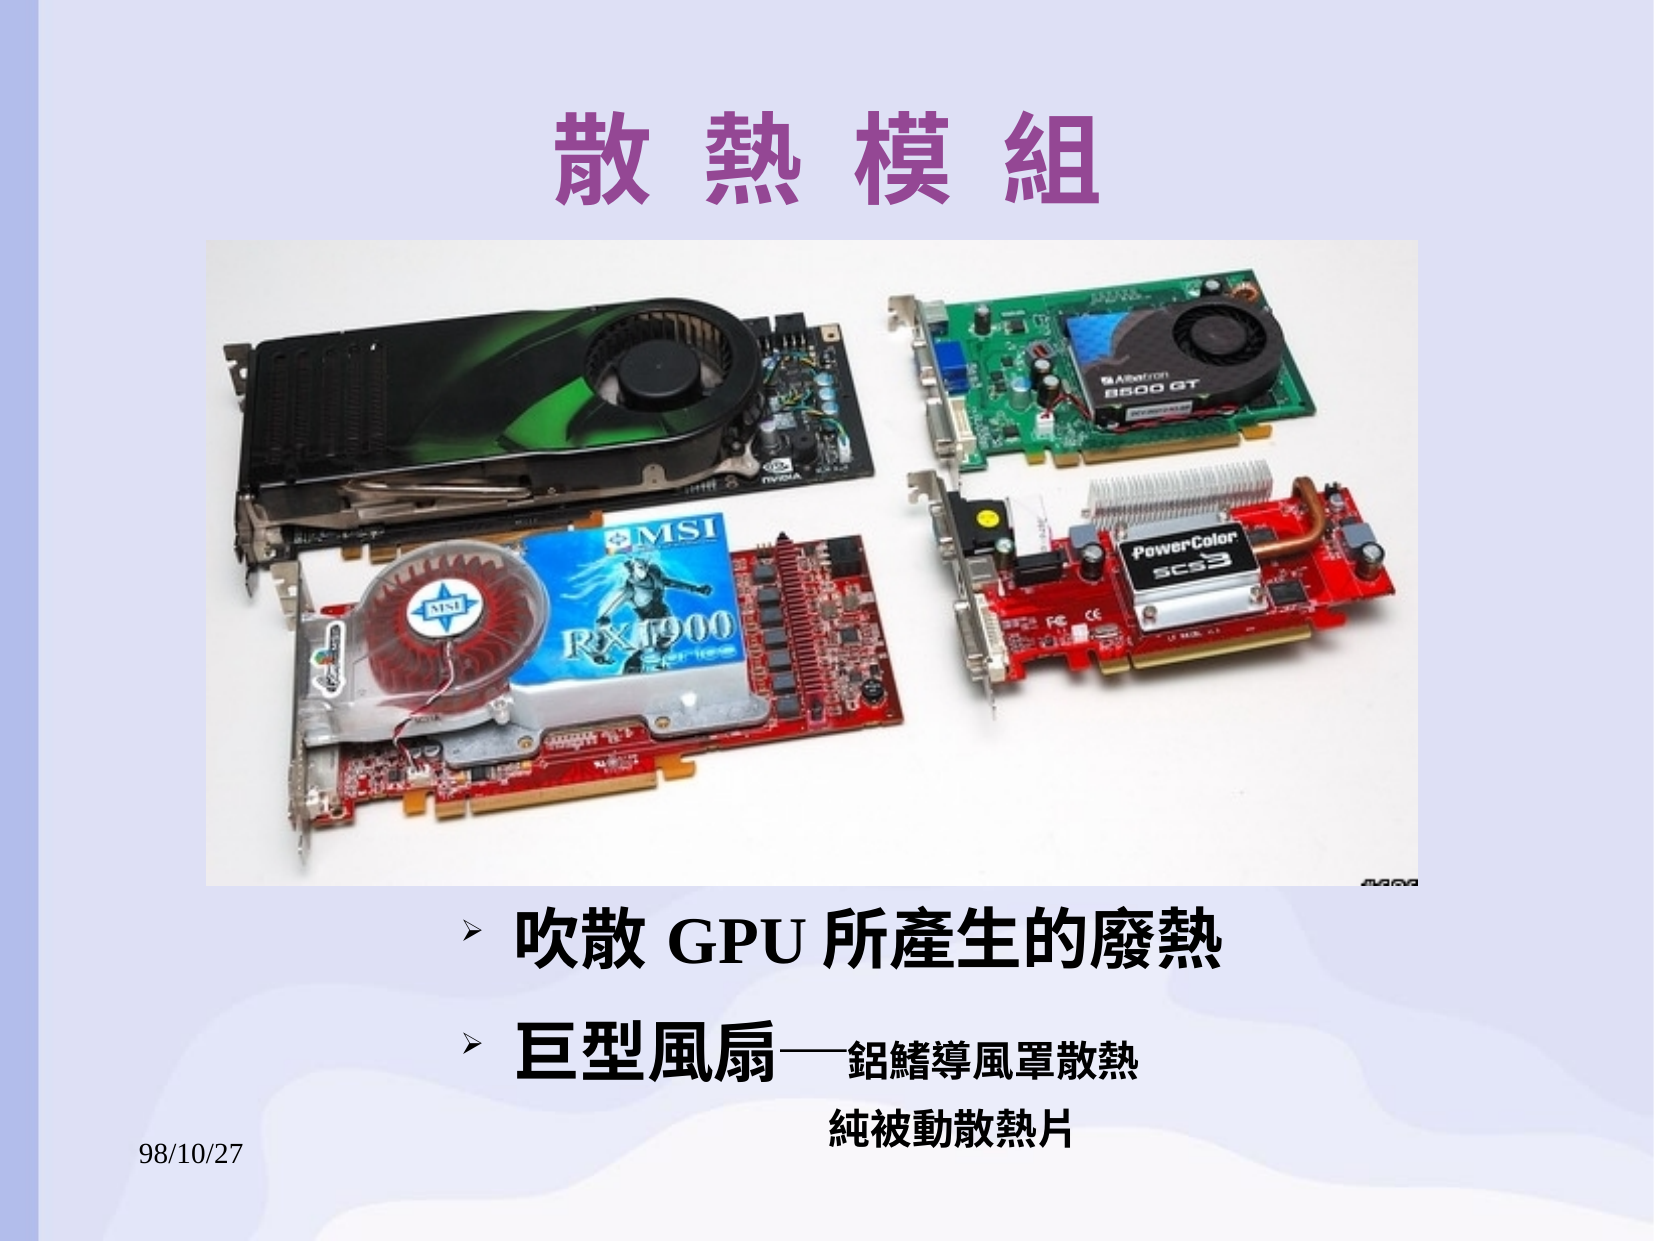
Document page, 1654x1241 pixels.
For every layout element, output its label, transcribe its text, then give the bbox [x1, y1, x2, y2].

picture [0, 0, 1654, 1241]
list 吹散GPU所產生的廢熱 巨型風扇─鋁鰭導風罩散熱 純被動散熱片 [442, 886, 1270, 1175]
title 散 熱 模 組 [82, 49, 1572, 257]
